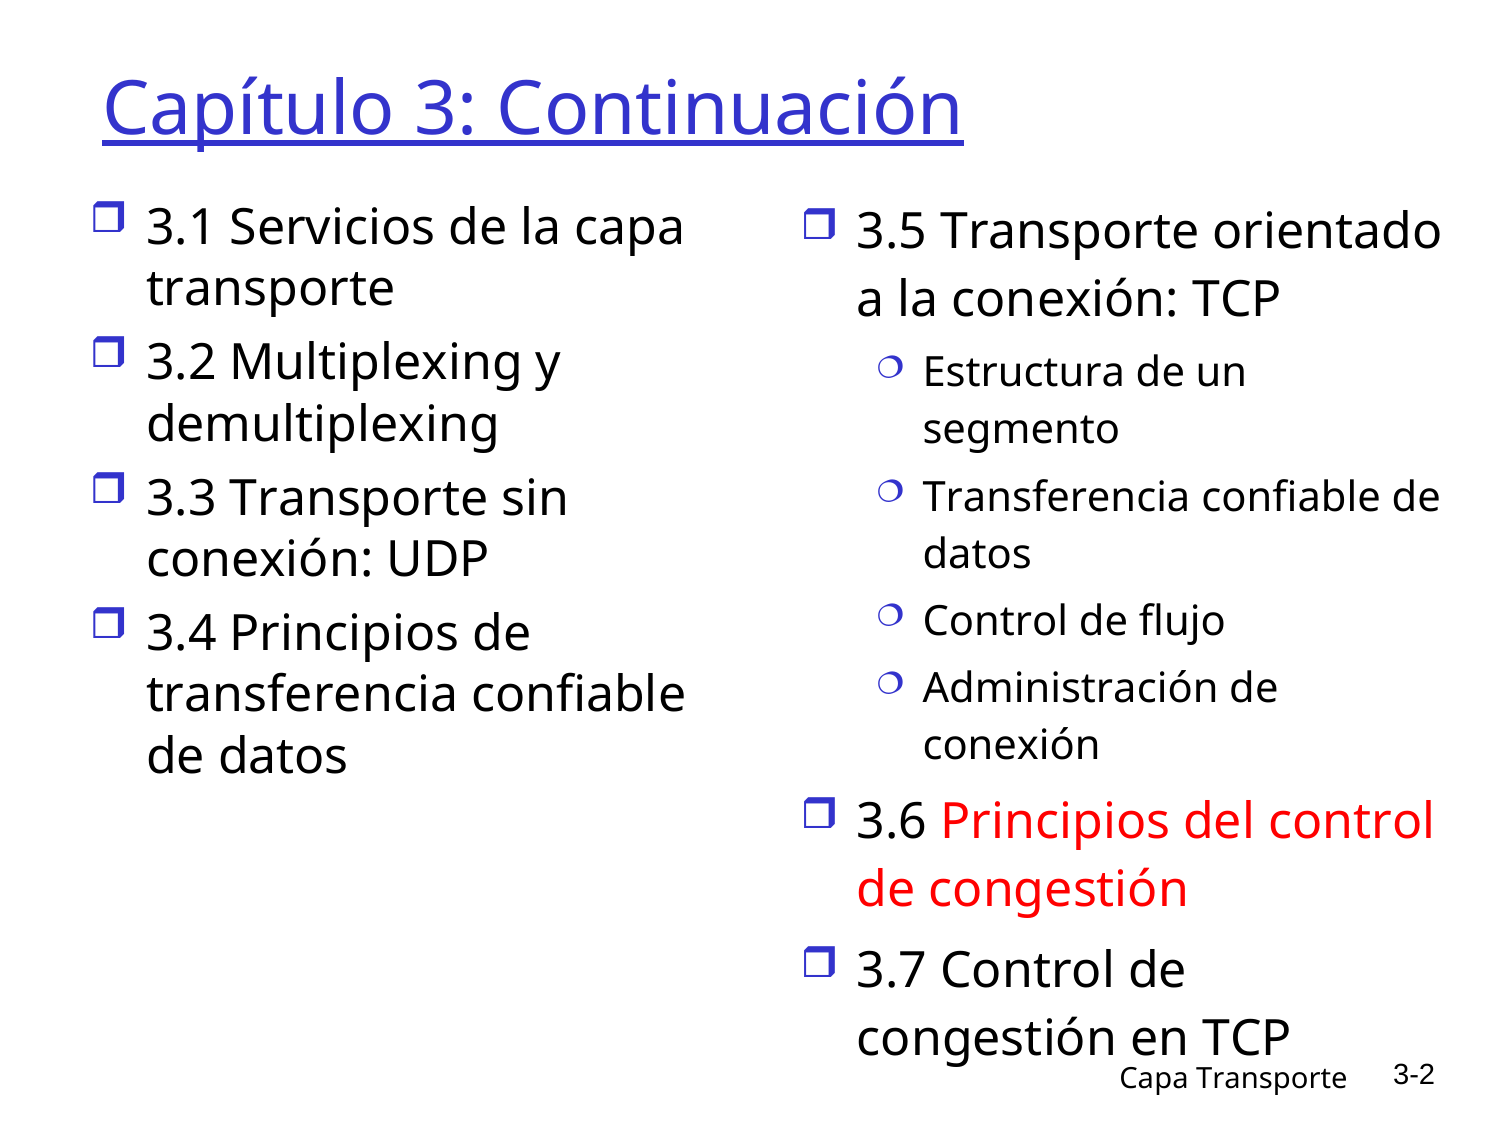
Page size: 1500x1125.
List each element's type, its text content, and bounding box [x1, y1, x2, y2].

list 3.5 Transporte orientado a la conexión: TCP Estructura de un segmento Transferencia confiable de datos Control de flujo Administración de conexión 3.6 Principios del control de congestión 3.7 Control de congestión en TCP [785, 187, 1464, 1017]
list 3.1 Servicios de la capa transporte 3.2 Multiplexing y demultiplexing 3.3 Transporte sin conexión: UDP 3.4 Principios de transferencia confiable de datos [75, 187, 753, 1013]
title Capítulo 3: Continuación [87, 23, 1463, 188]
